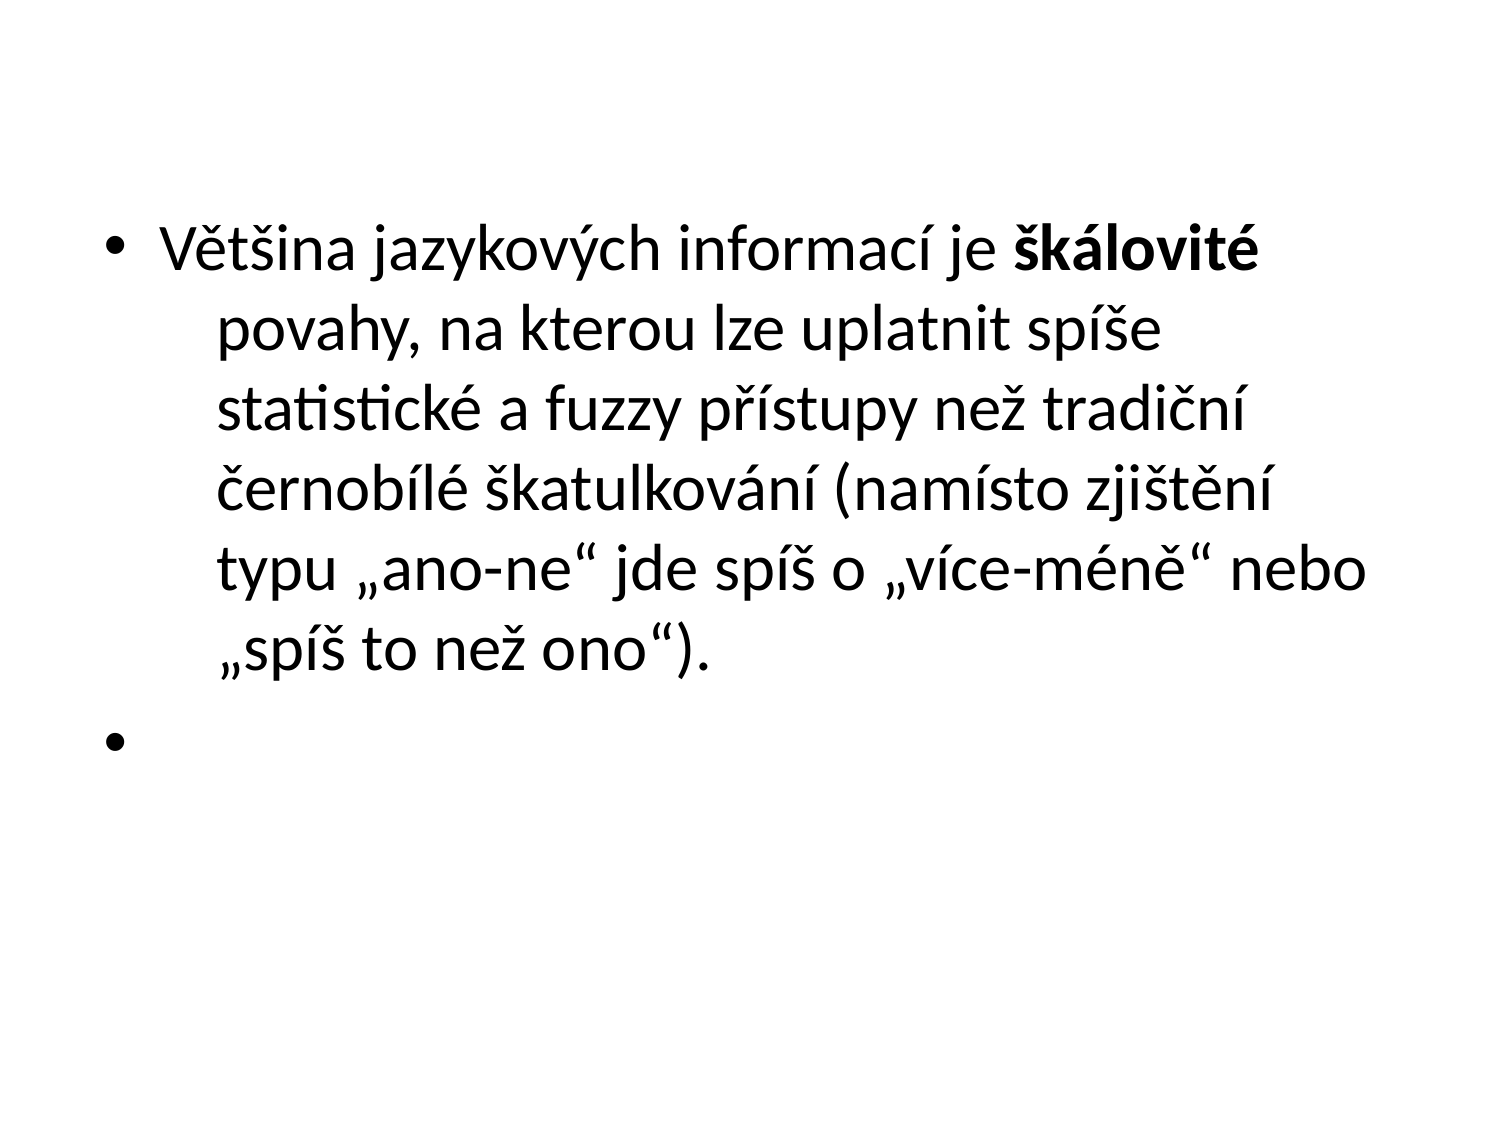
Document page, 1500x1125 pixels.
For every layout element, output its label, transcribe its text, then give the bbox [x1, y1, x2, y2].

list Většina jazykových informací je škálovité povahy, na kterou lze uplatnit spíše statistické a fuzzy přístupy než tradiční černobílé škatulkování (namísto zjištění typu „ano-ne“ jde spíš o „více-méně“ nebo „spíš to než ono“). [88, 196, 1388, 1005]
